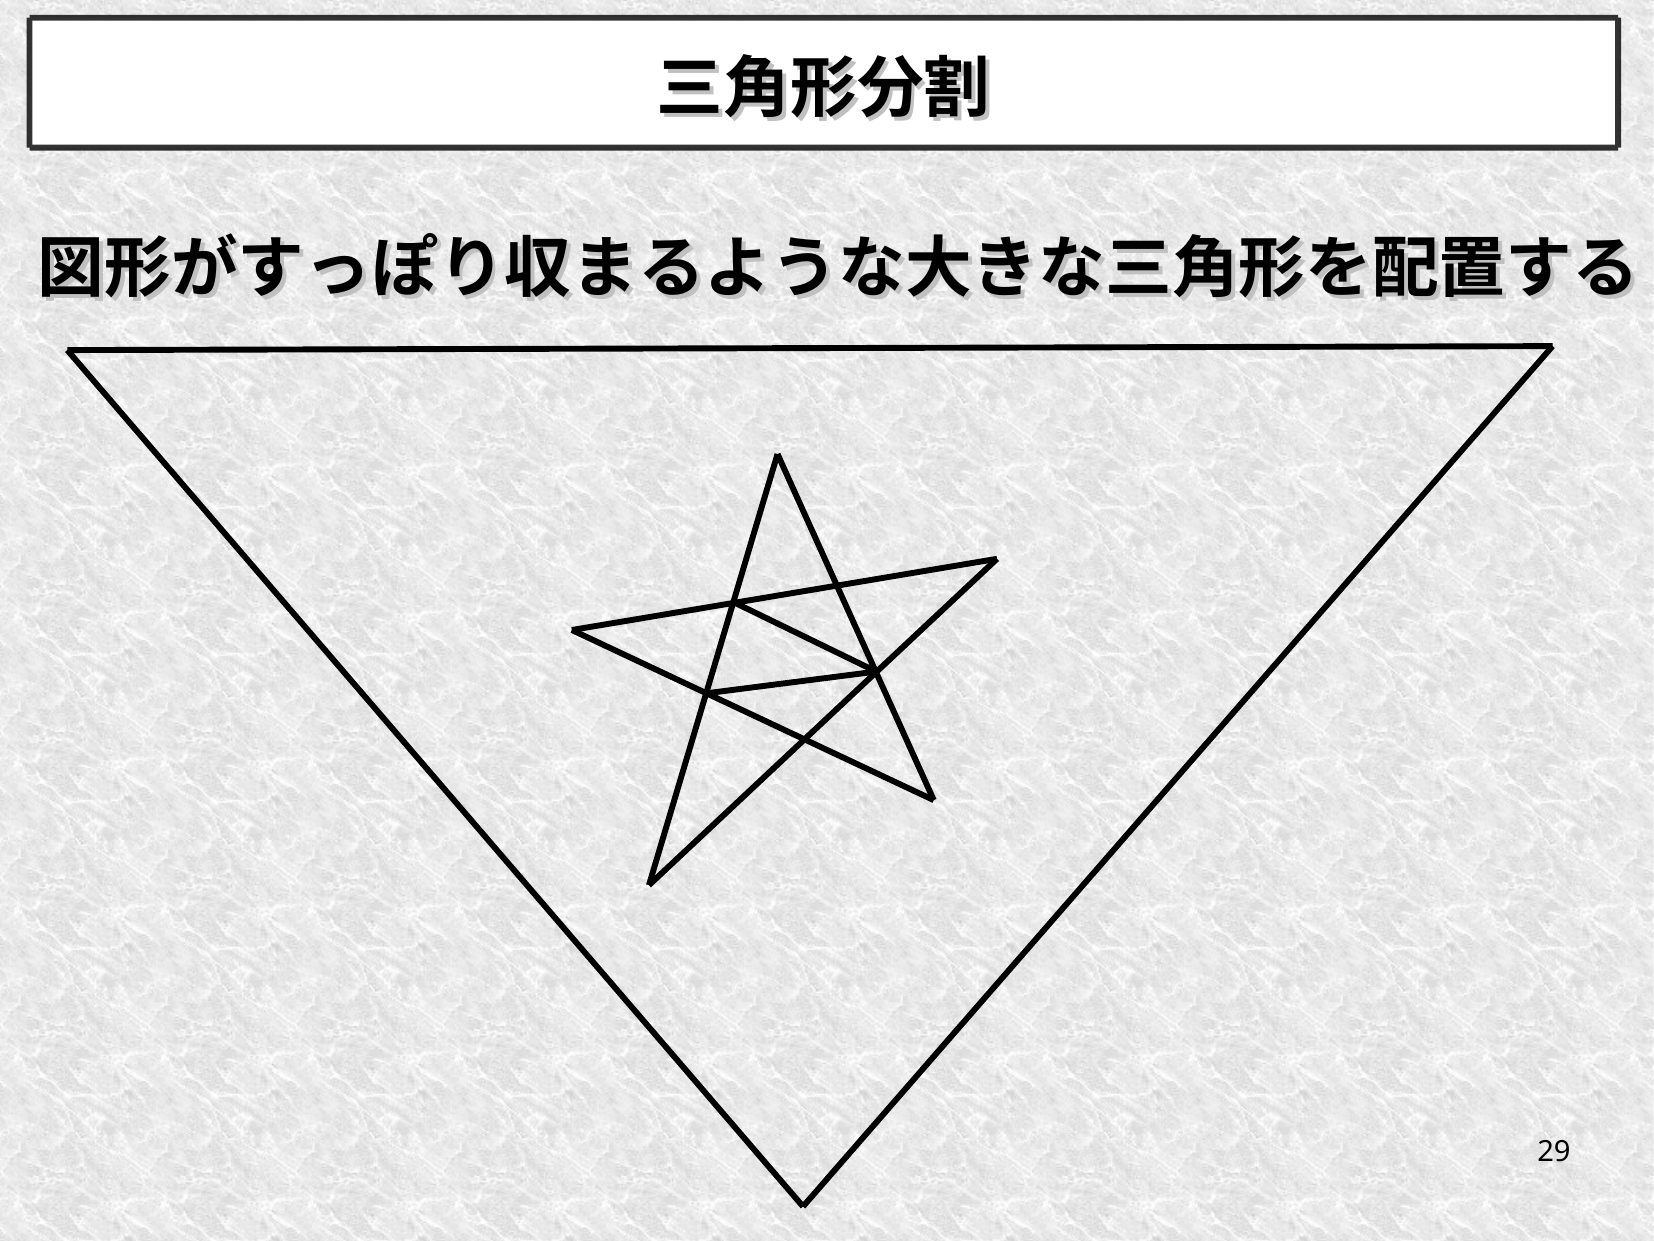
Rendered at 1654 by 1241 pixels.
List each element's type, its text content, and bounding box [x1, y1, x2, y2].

picture [0, 0, 1654, 1241]
text_box 三角形分割 [29, 17, 1619, 148]
text_box 図形がすっぽり収まるような大きな三角形を配置する [22, 206, 1631, 296]
